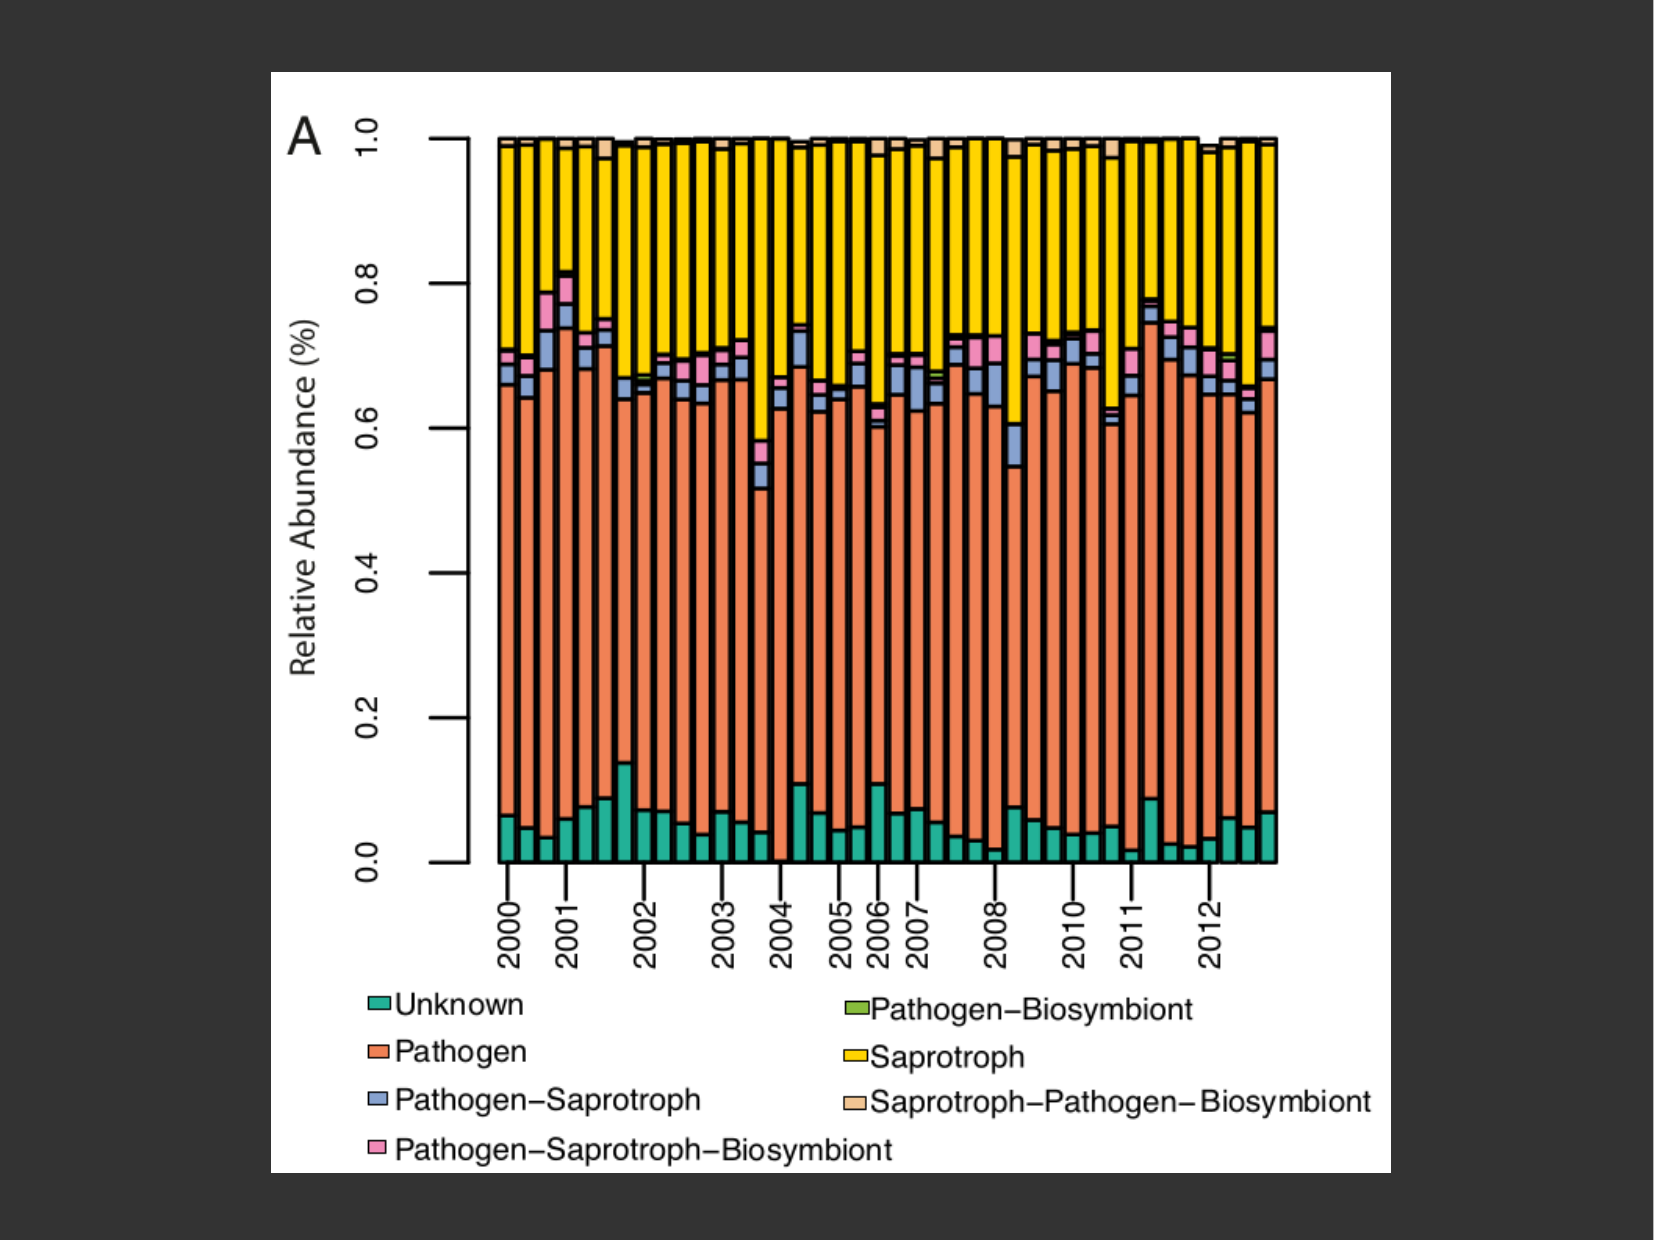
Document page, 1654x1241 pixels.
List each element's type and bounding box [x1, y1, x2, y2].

picture [271, 72, 1391, 1173]
